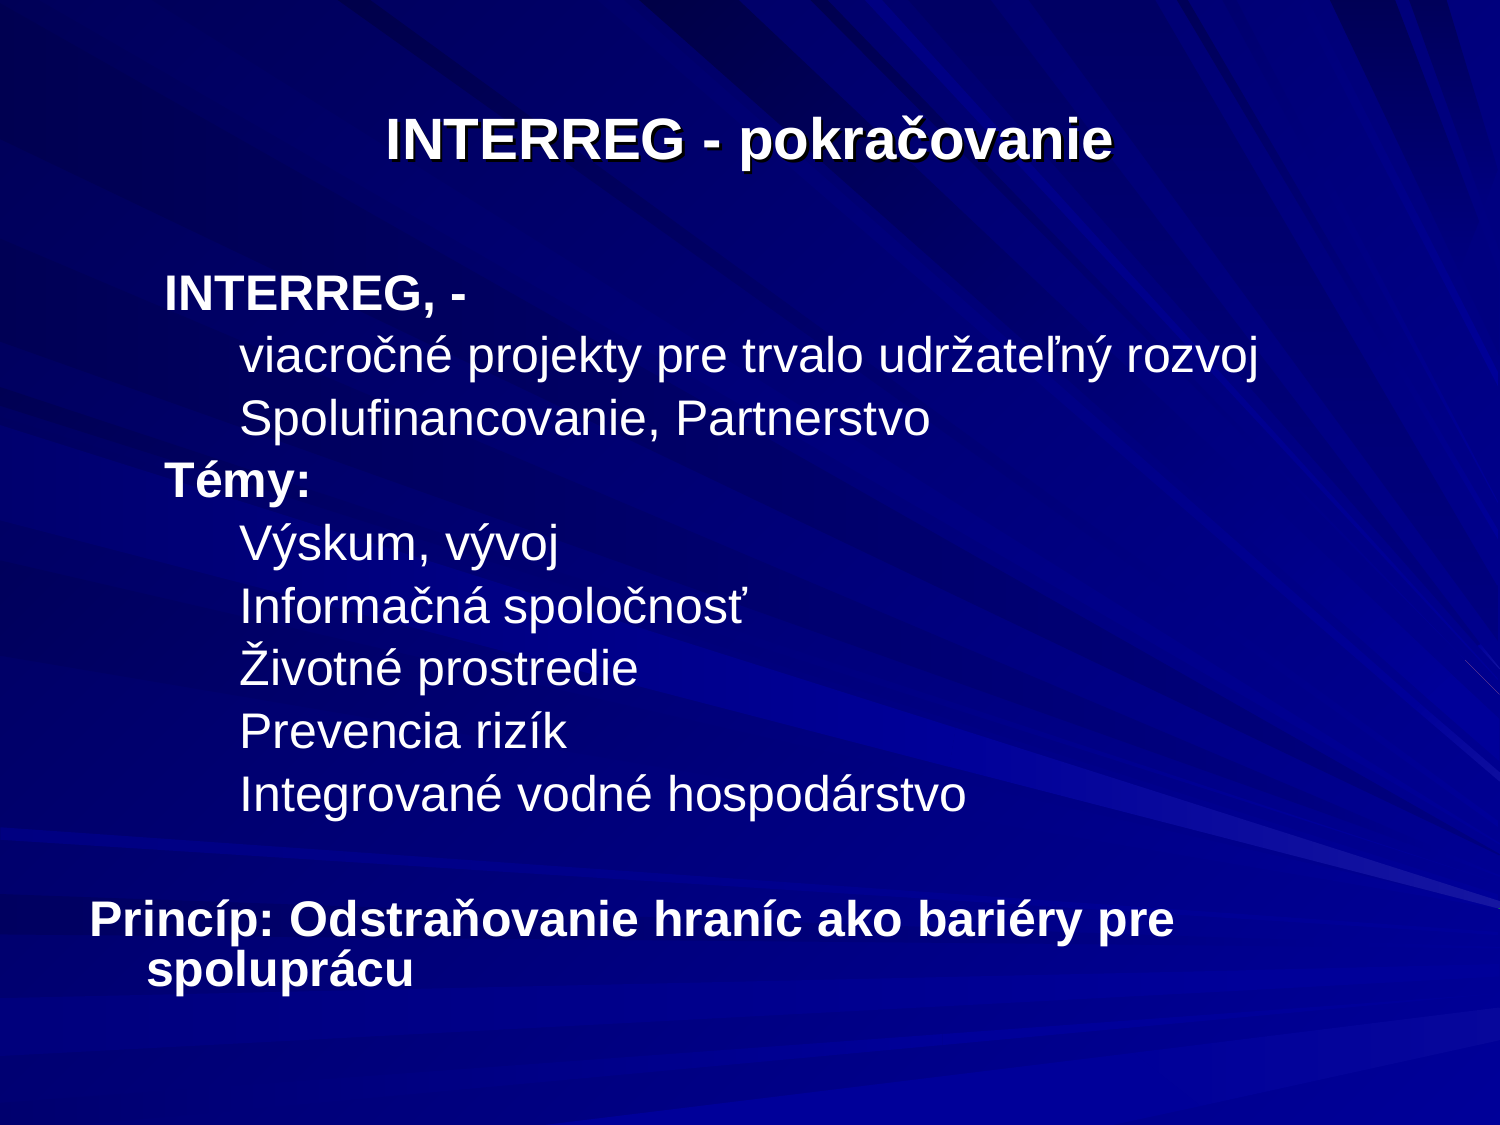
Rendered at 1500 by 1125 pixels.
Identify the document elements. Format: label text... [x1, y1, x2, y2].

list INTERREG, - viacročné projekty pre trvalo udržateľný rozvoj Spolufinancovanie, Partnerstvo Témy: Výskum, vývoj Informačná spoločnosť Životné prostredie Prevencia rizík Integrované vodné hospodárstvo Princíp: Odstraňovanie hraníc ako bariéry pre spoluprácu [75, 262, 1426, 1117]
title INTERREG - pokračovanie [75, 45, 1426, 234]
